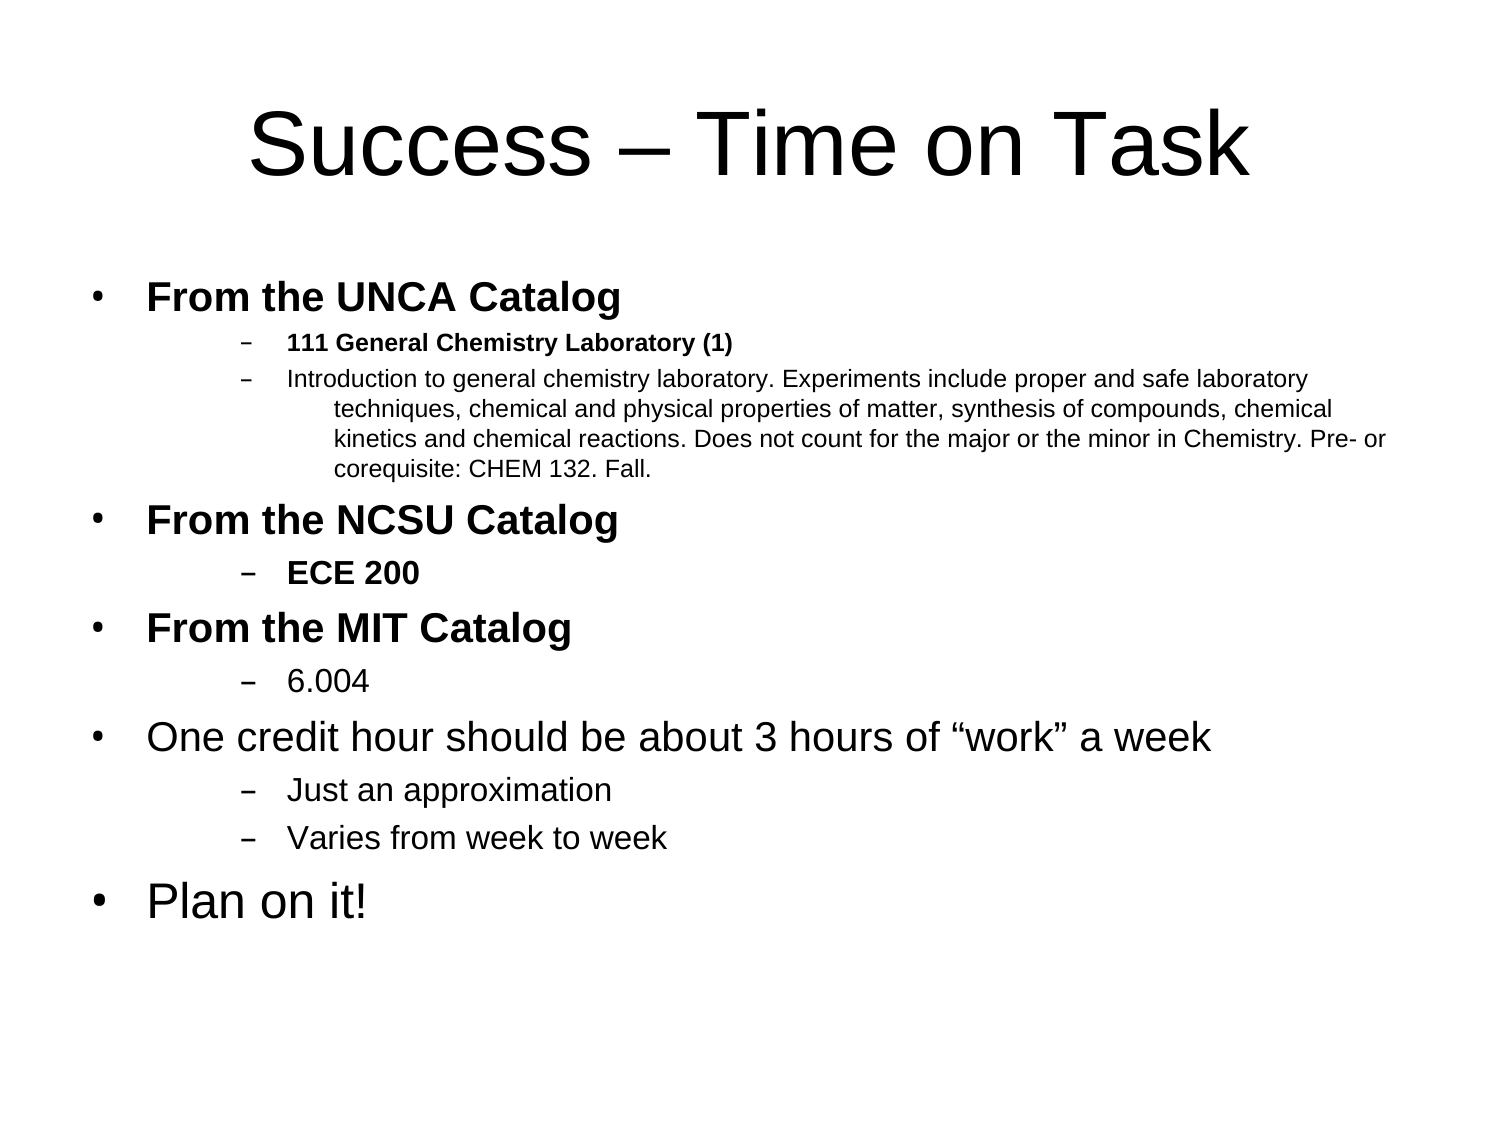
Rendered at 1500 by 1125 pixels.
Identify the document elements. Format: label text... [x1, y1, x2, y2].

title Success – Time on Task [75, 45, 1426, 233]
list From the UNCA Catalog 111 General Chemistry Laboratory (1) Introduction to general chemistry laboratory. Experiments include proper and safe laboratory techniques, chemical and physical properties of matter, synthesis of compounds, chemical kinetics and chemical reactions. Does not count for the major or the minor in Chemistry. Pre- or corequisite: CHEM 132. Fall. From the NCSU Catalog ECE 200 From the MIT Catalog 6.004 One credit hour should be about 3 hours of “work” a week Just an approximation Varies from week to week Plan on it! [75, 262, 1426, 1005]
